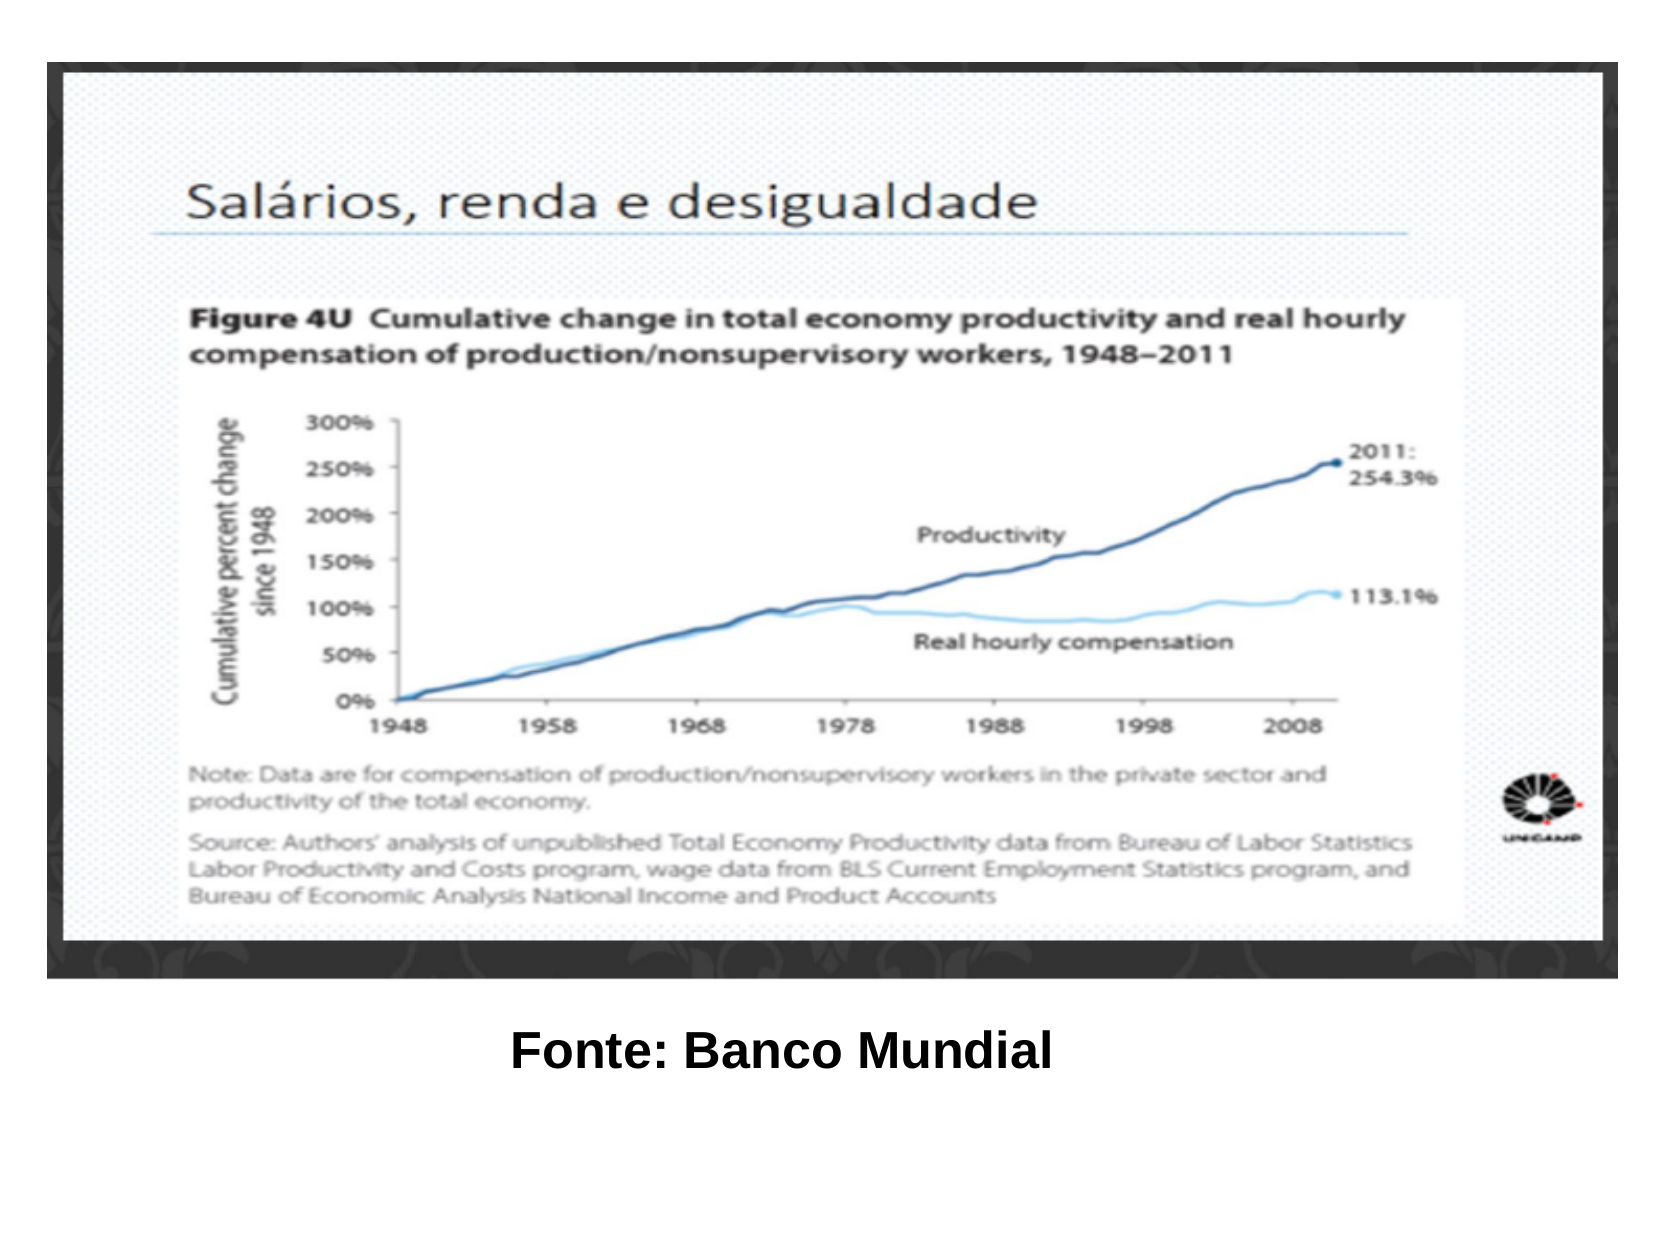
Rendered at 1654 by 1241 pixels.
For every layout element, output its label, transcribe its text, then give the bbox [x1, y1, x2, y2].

text_box Fonte: Banco Mundial [496, 1009, 1075, 1088]
picture [47, 62, 1618, 981]
